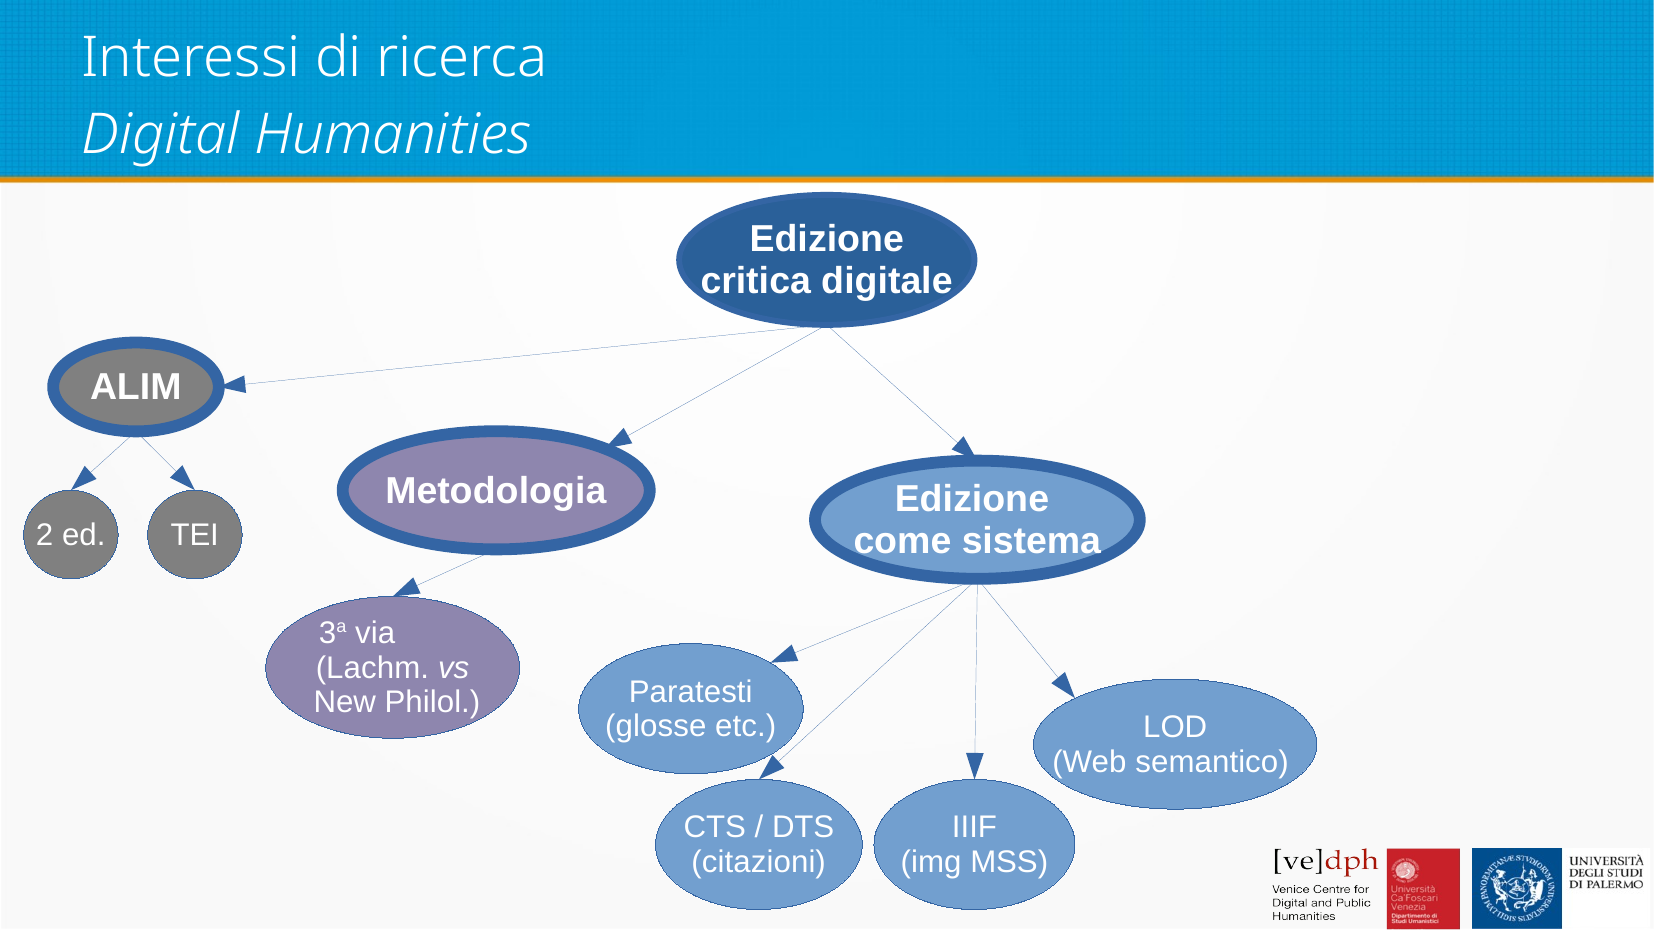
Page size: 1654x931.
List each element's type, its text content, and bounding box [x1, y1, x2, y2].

text_box ALIM [53, 342, 219, 432]
text_box Edizione critica digitale [679, 194, 975, 325]
text_box TEI [147, 490, 243, 579]
text_box Metodologia [342, 431, 650, 550]
text_box Edizione come sistema [814, 460, 1140, 579]
text_box LOD (Web semantico) [1033, 679, 1317, 810]
text_box IIIF (img MSS) [873, 779, 1075, 910]
picture [0, 175, 1654, 931]
text_box 3a via (Lachm. vs New Philol.) [265, 596, 520, 739]
title Interessi di ricerca Digital Humanities [81, 14, 1570, 171]
text_box CTS / DTS (citazioni) [655, 779, 863, 910]
text_box Paratesti (glosse etc.) [578, 643, 804, 774]
text_box 2 ed. [23, 490, 119, 579]
